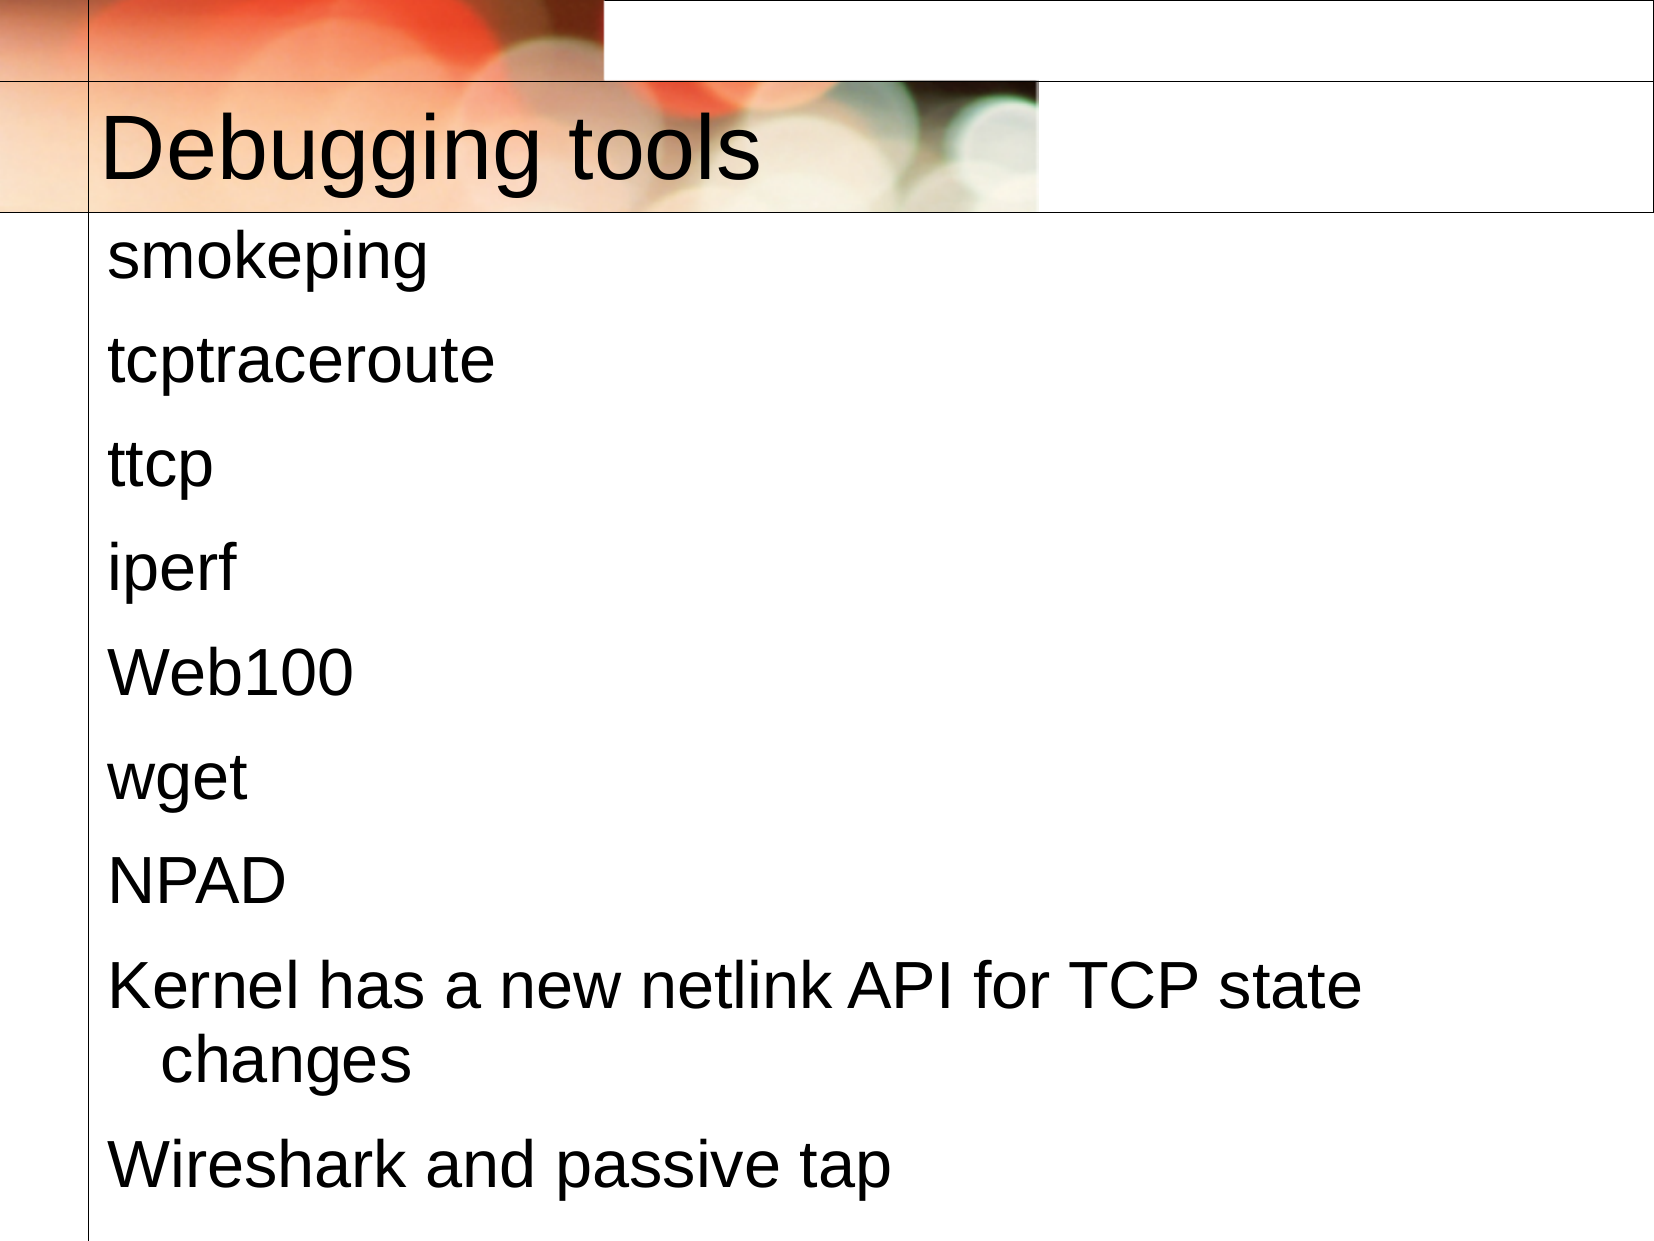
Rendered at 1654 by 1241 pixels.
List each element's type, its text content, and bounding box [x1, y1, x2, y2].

picture [0, 82, 88, 212]
list smokeping tcptraceroute ttcp iperf Web100 wget NPAD Kernel has a new netlink API for TCP state changes Wireshark and passive tap [89, 217, 1578, 1226]
picture [89, 82, 1039, 212]
title Debugging tools [100, 95, 1571, 200]
picture [0, 0, 88, 81]
picture [89, 0, 1039, 81]
